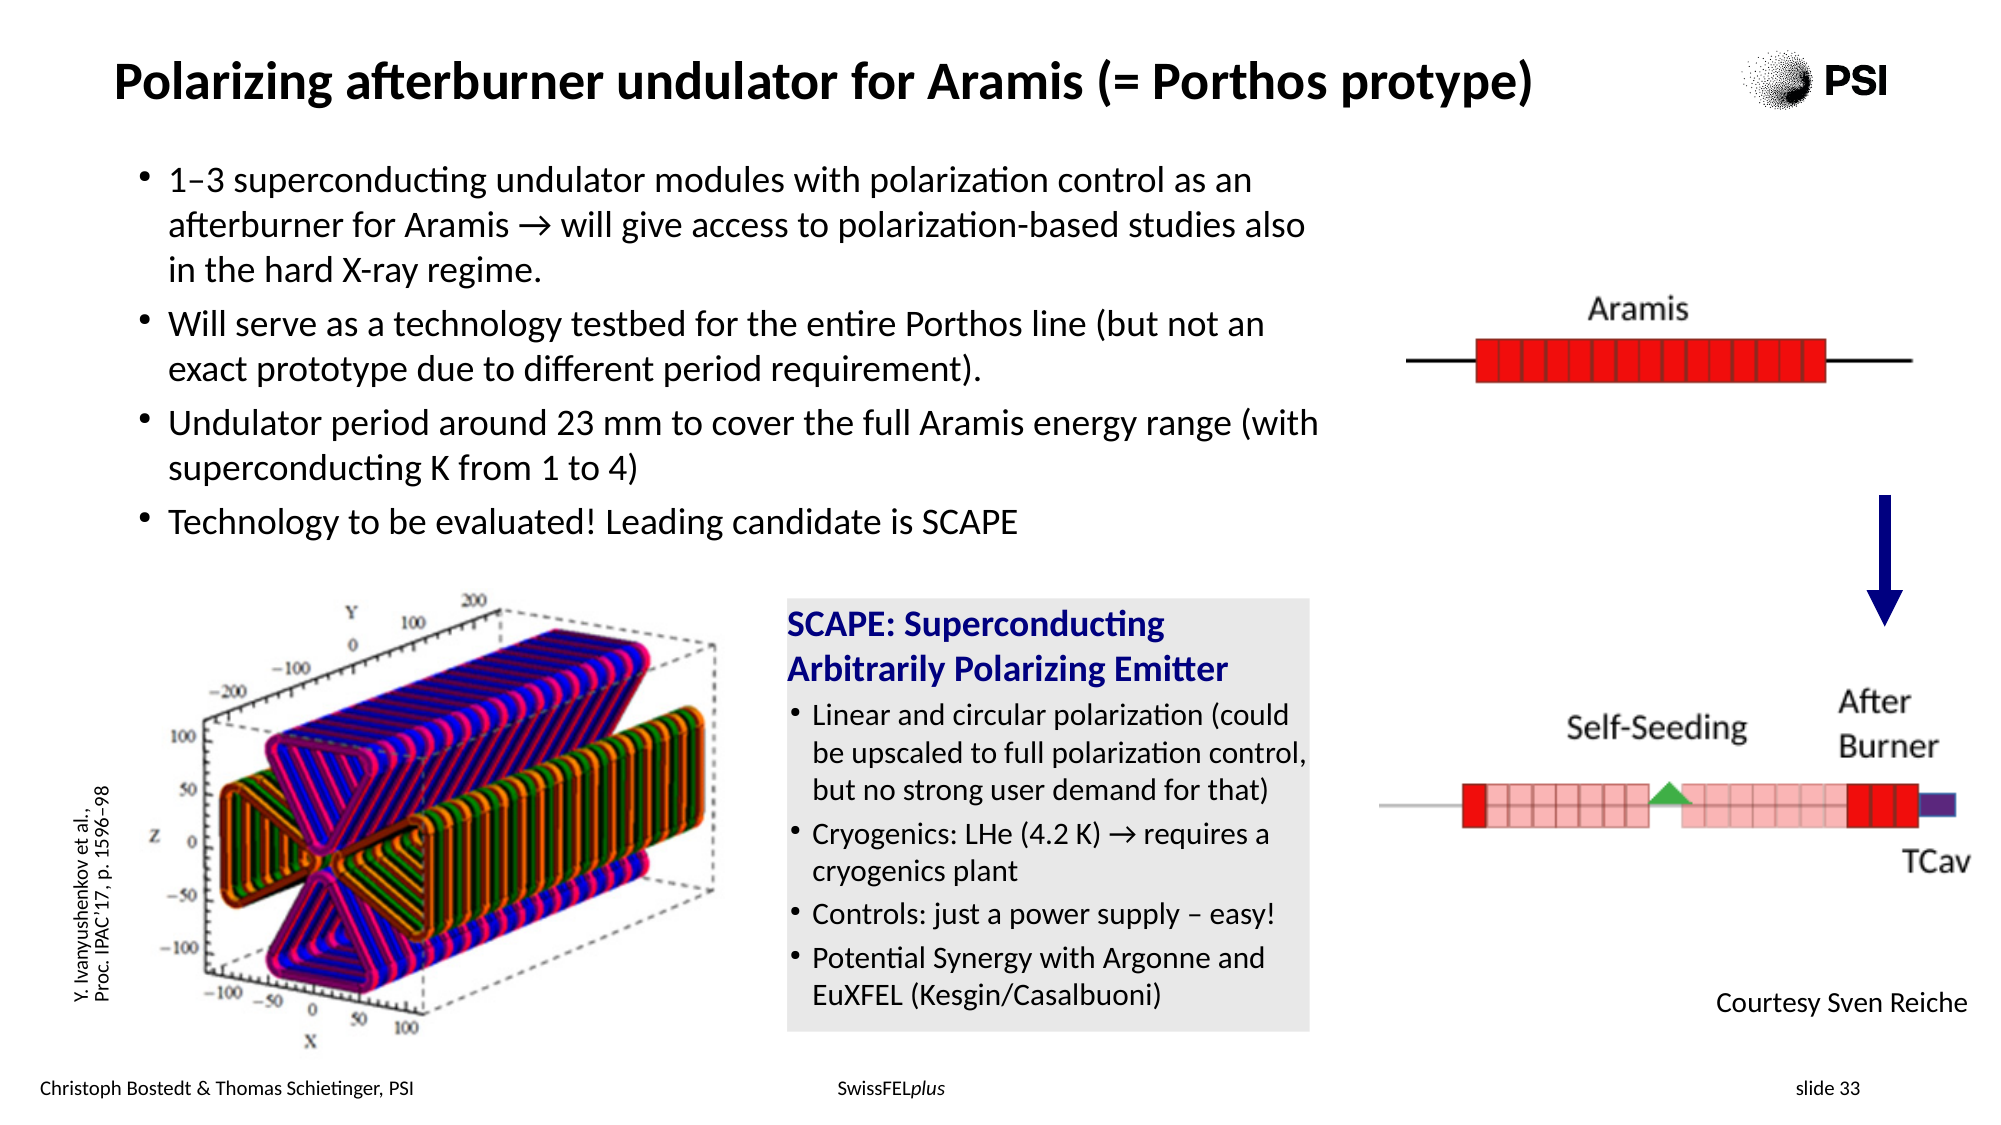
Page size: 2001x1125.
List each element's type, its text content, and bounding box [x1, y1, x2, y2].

text_box SCAPE: Superconducting Arbitrarily Polarizing Emitter Linear and circular polarization (could be upscaled to full polarization control, but no strong user demand for that) Cryogenics: LHe (4.2 K) → requires a cryogenics plant Controls: just a power supply – easy! Potential Synergy with Argonne and EuXFEL (Kesgin/Casalbuoni) [788, 598, 1310, 1032]
text_box 1–3 superconducting undulator modules with polarization control as an afterburner for Aramis → will give access to polarization-based studies also in the hard X-ray regime. Will serve as a technology testbed for the entire Porthos line (but not an exact prototype due to different period requirement). Undulator period around 23 mm to cover the full Aramis energy range (with superconducting K from 1 to 4) Technology to be evaluated! Leading candidate is SCAPE [120, 154, 1332, 568]
picture [139, 556, 788, 1065]
text_box Courtesy Sven Reiche [1701, 983, 1985, 1028]
picture [1406, 180, 1967, 511]
text_box Y. Ivanyushenkov et al., Proc. IPAC’17, p. 1596–98 [65, 768, 122, 1018]
title Polarizing afterburner undulator for Aramis (= Porthos protype) [114, 45, 1585, 118]
picture [1379, 602, 1977, 940]
